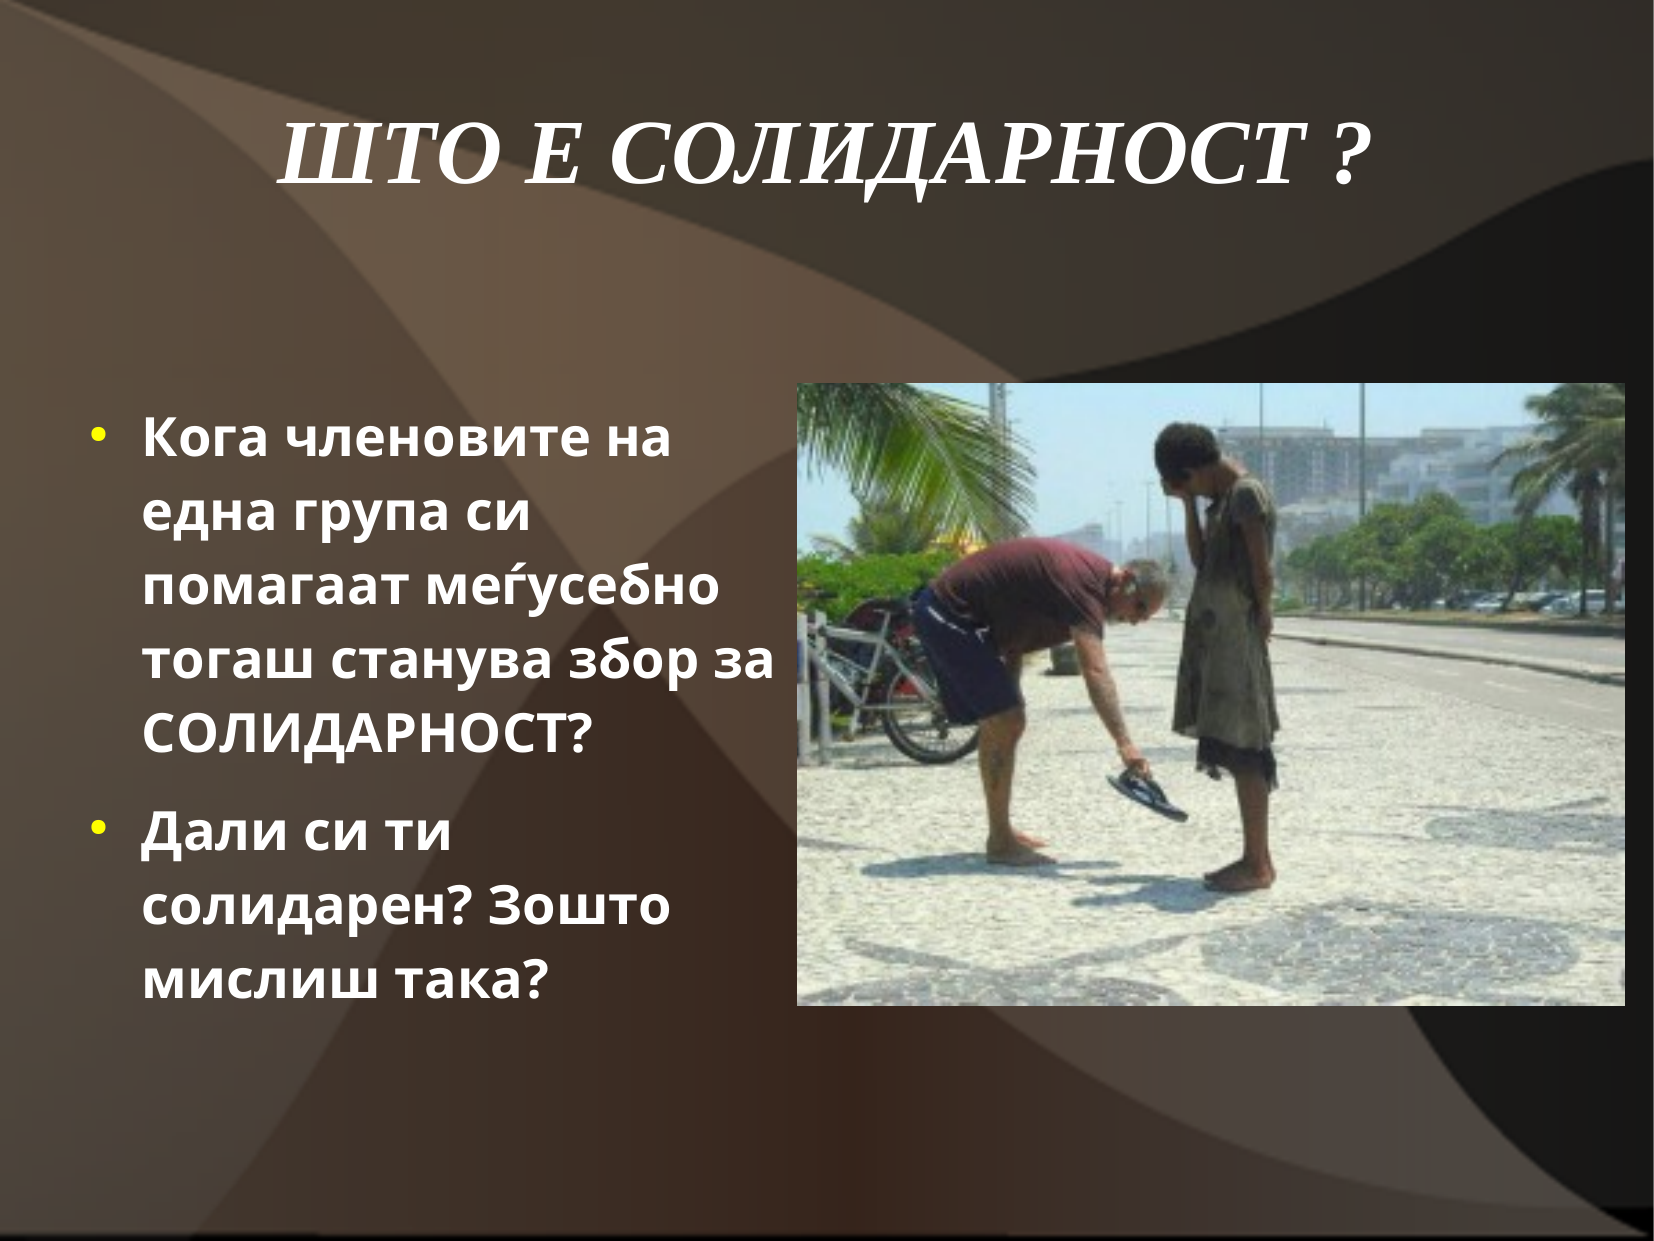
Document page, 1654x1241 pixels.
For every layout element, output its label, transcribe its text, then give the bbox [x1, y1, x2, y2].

title ШТО Е СОЛИДАРНОСТ ? [82, 56, 1571, 250]
picture [0, 0, 1654, 1241]
list Кога членовите на една група си помагаат меѓусебно тогаш станува збор за СОЛИДАРНОСТ? Дали си ти солидарен? Зошто мислиш така? [71, 398, 798, 1241]
